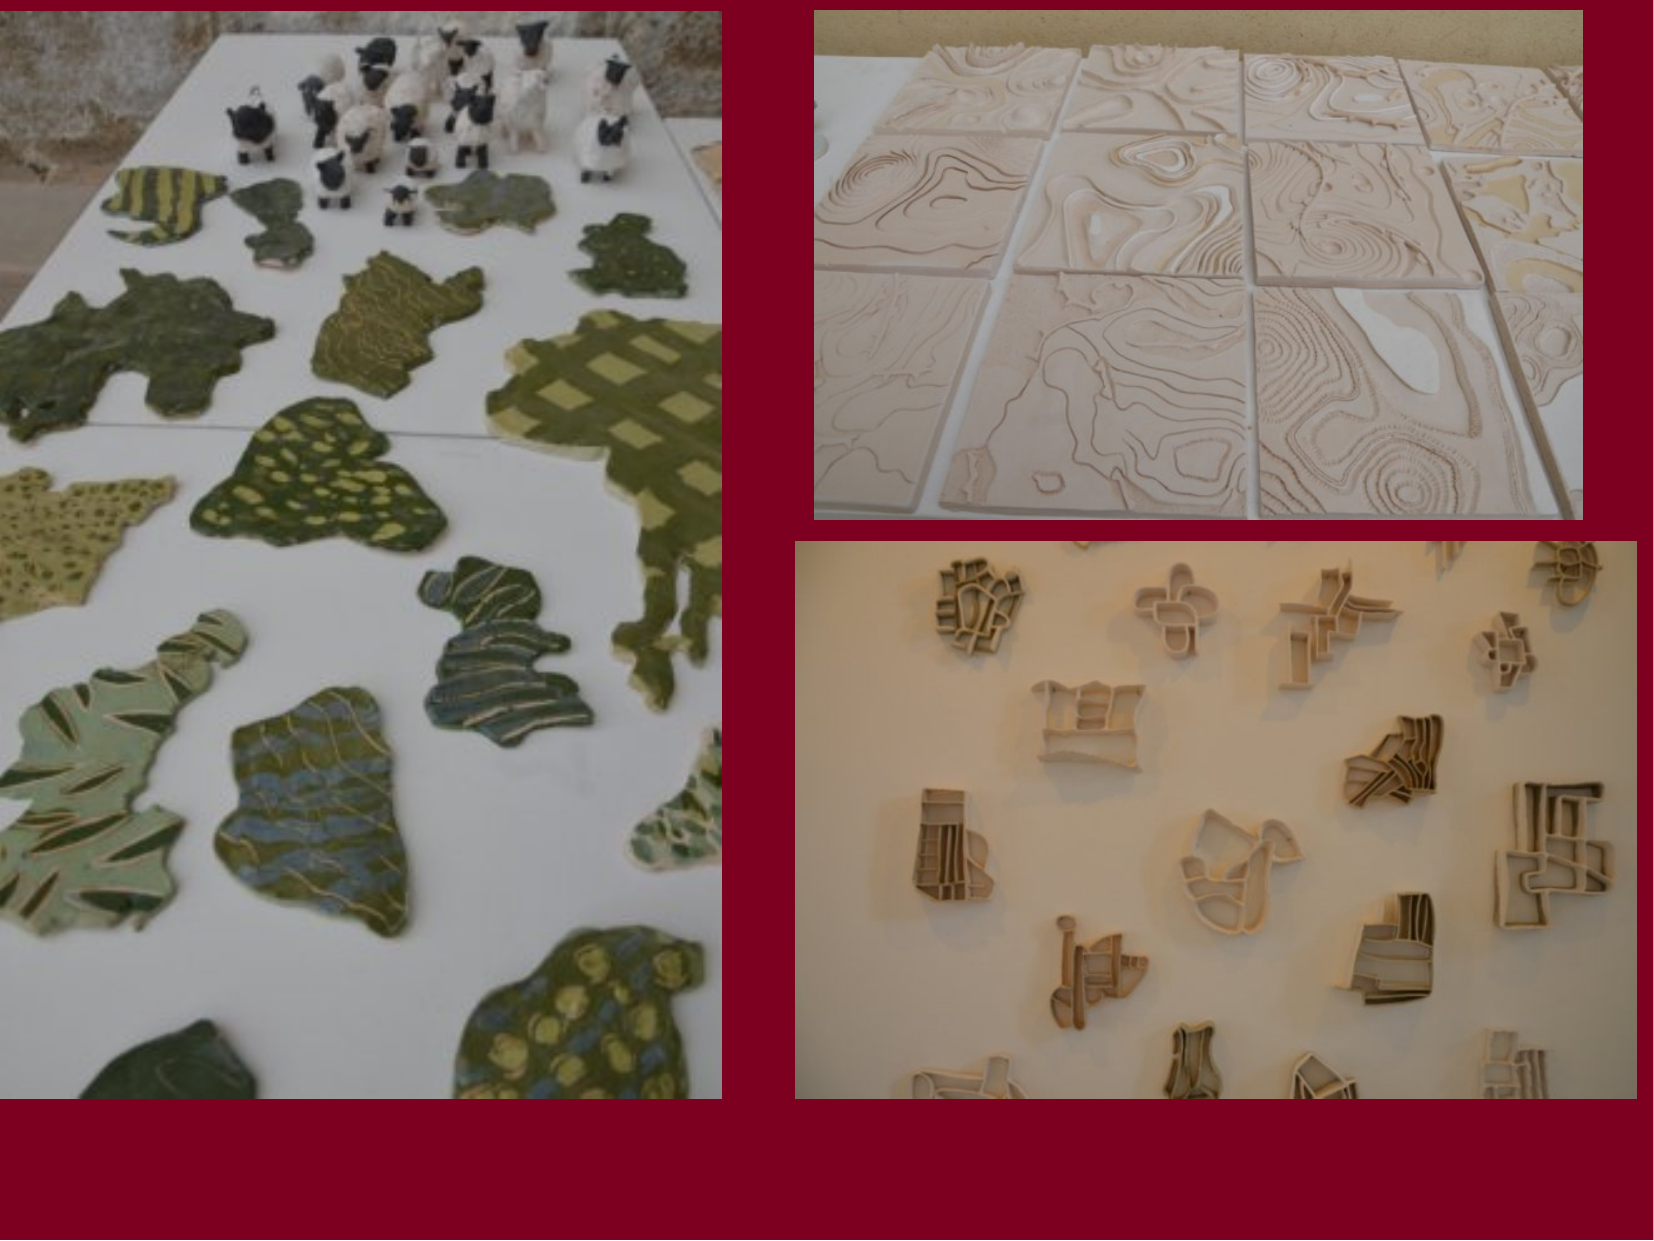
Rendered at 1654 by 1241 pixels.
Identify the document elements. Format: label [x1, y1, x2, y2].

picture [0, 11, 722, 1099]
picture [795, 541, 1637, 1099]
picture [814, 10, 1583, 520]
